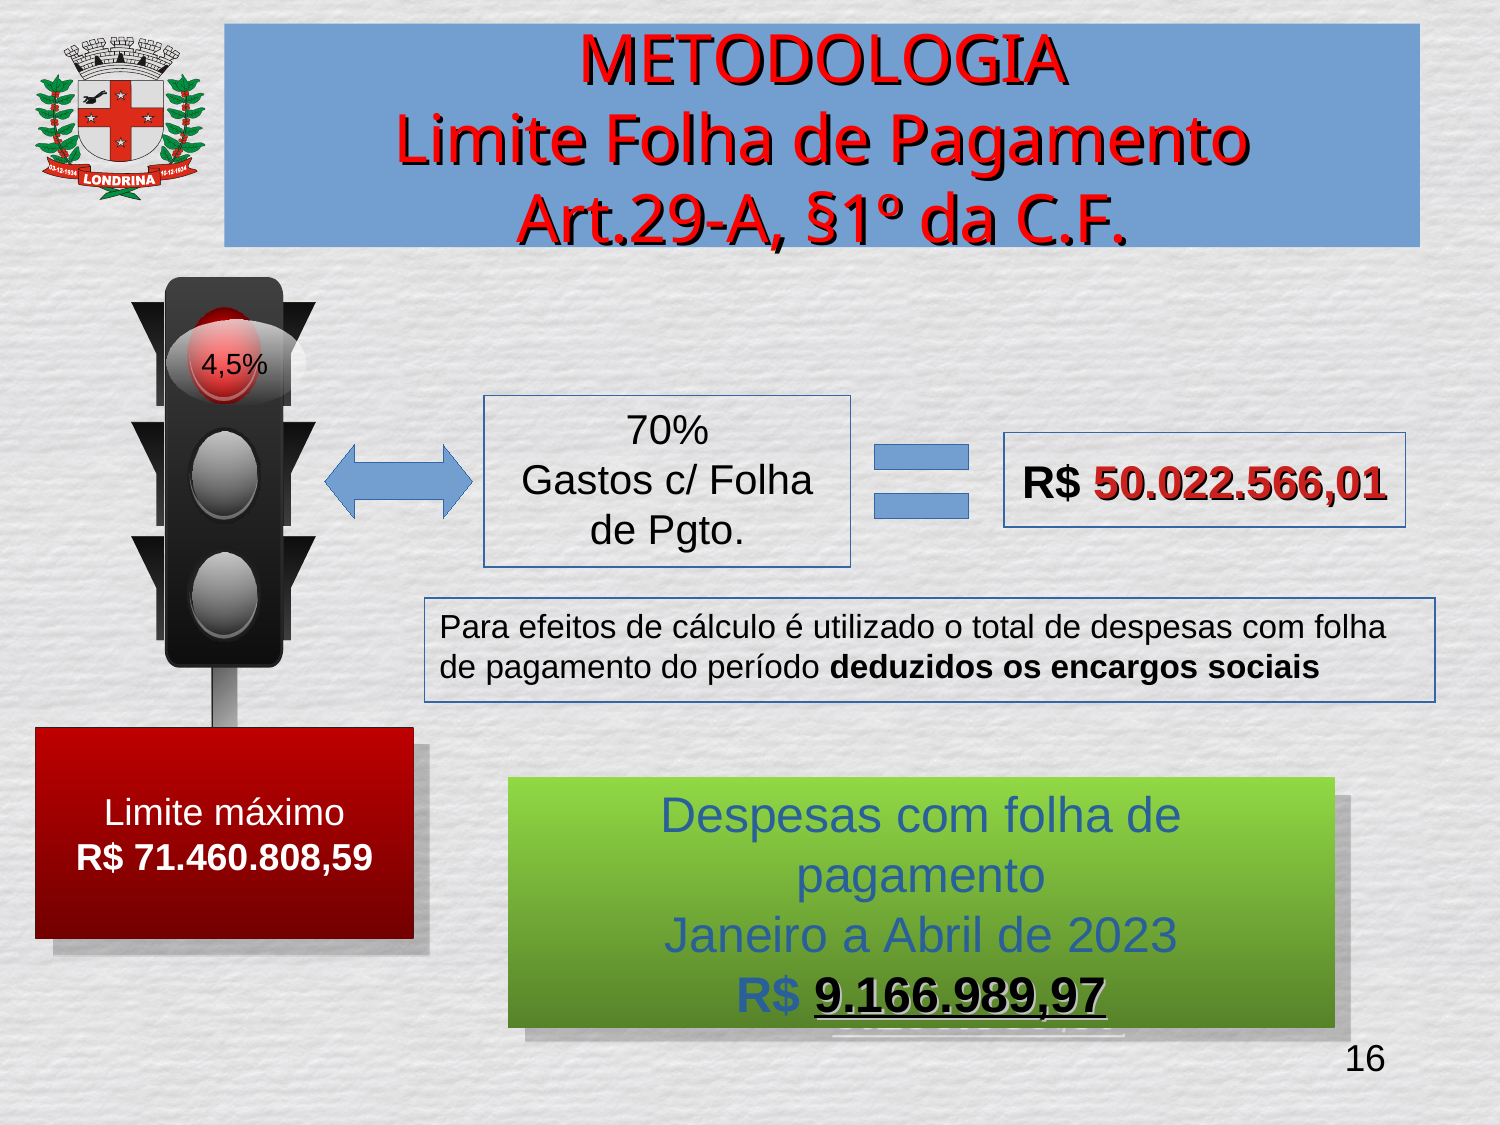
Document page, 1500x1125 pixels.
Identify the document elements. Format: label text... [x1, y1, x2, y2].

text_box [874, 444, 969, 470]
text_box [324, 444, 473, 519]
text_box Limite máximo R$ 71.460.808,59 [35, 727, 414, 939]
picture [0, 0, 1500, 1125]
text_box 4,5% [166, 319, 306, 406]
text_box [131, 277, 316, 727]
text_box Despesas com folha de pagamento Janeiro a Abril de 2023 R$ 9.166.989,97 [508, 777, 1335, 1028]
text_box Para efeitos de cálculo é utilizado o total de despesas com folha de pagamento do período deduzidos os encargos sociais [424, 597, 1435, 702]
text_box [874, 493, 969, 519]
text_box METODOLOGIA Limite Folha de Pagamento Art.29-A, §1º da C.F. [224, 23, 1420, 248]
text_box 70% Gastos c/ Folha de Pgto. [484, 395, 851, 567]
text_box <número> [1329, 1027, 1500, 1098]
text_box R$ 50.022.566,01 [1003, 432, 1406, 528]
